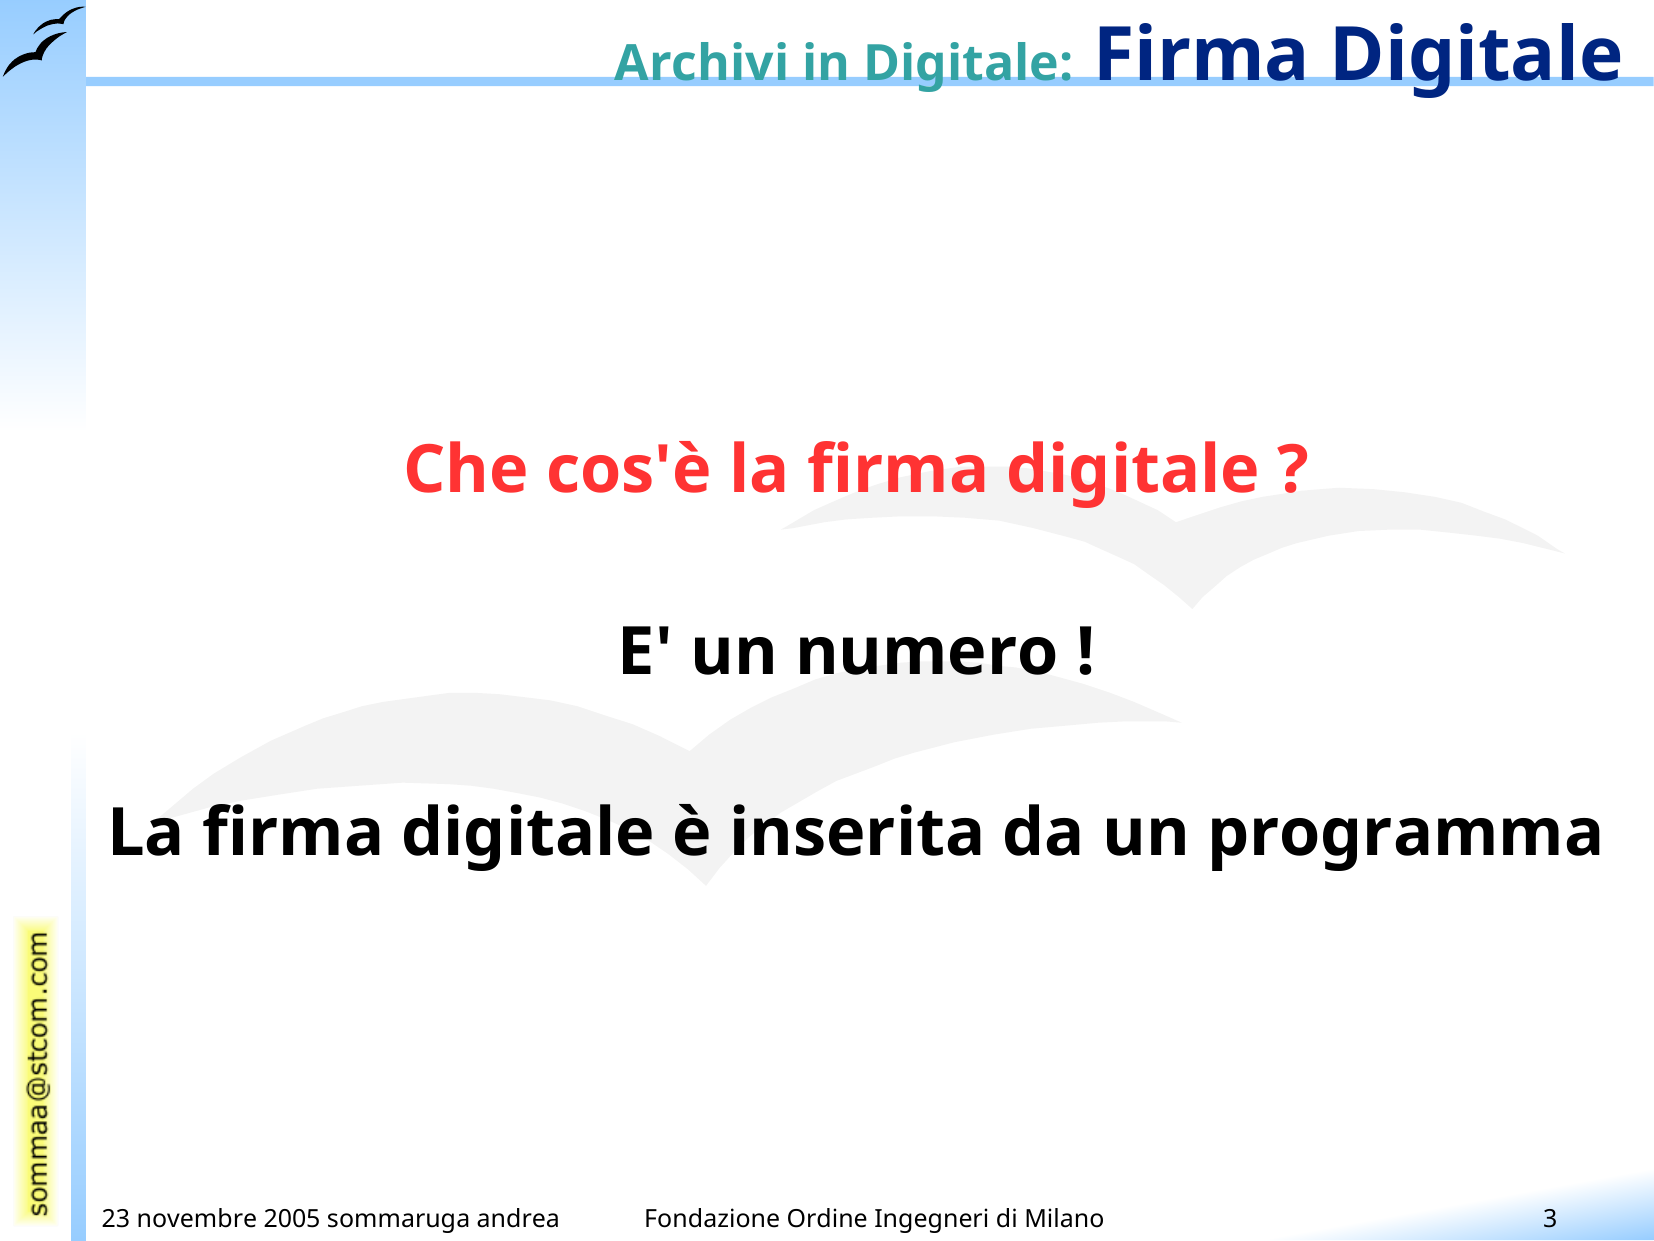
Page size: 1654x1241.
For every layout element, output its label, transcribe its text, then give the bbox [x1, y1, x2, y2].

picture [12, 915, 60, 1228]
subtitle Che cos'è la firma digitale ? E' un numero ! La firma digitale è inserita da un programma [85, 134, 1628, 1163]
title Archivi in Digitale: Firma Digitale [85, 0, 1654, 104]
